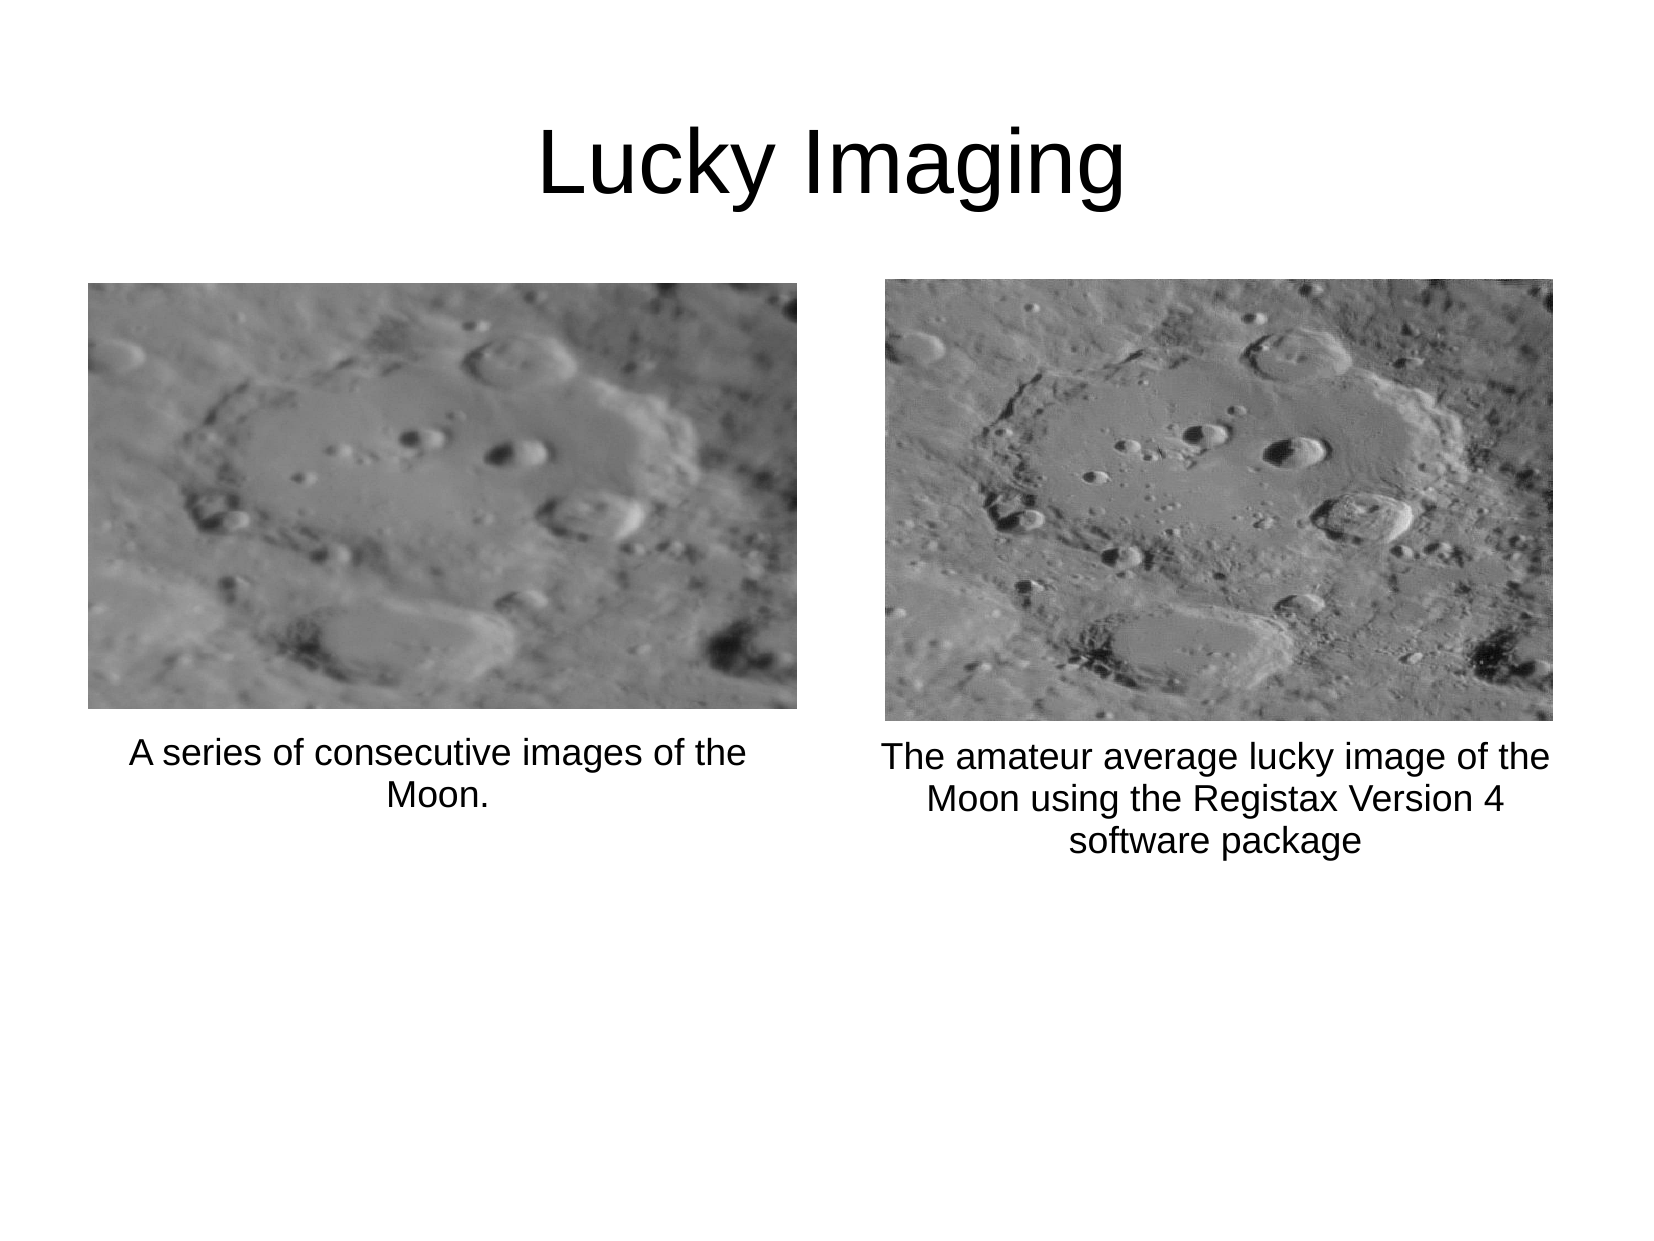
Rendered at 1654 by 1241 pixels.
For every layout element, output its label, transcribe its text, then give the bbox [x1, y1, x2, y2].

picture [885, 279, 1553, 721]
picture [88, 283, 797, 709]
title Lucky Imaging [88, 58, 1577, 266]
text_box A series of consecutive images of the Moon. [78, 724, 798, 824]
text_box The amateur average lucky image of the Moon using the Registax Version 4 software package [856, 727, 1575, 869]
